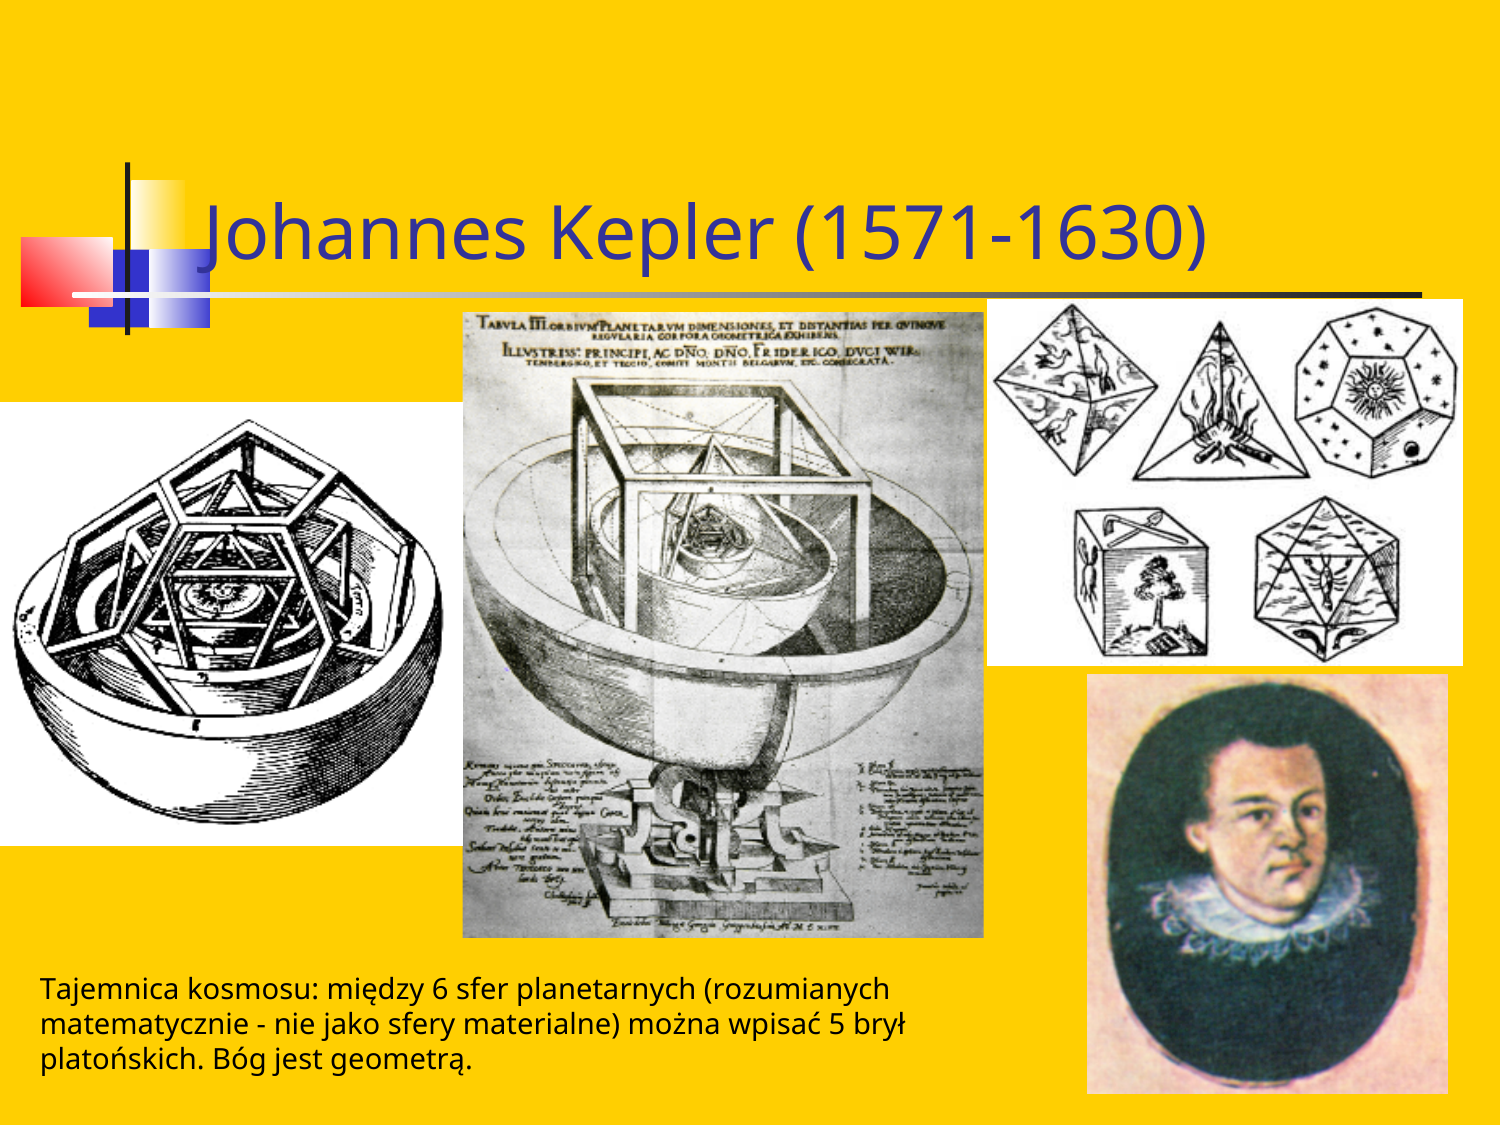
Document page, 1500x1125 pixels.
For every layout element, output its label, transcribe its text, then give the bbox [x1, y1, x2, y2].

title Johannes Kepler (1571-1630) [188, 101, 1468, 289]
picture [987, 299, 1463, 666]
picture [1087, 674, 1448, 1094]
text_box Tajemnica kosmosu: między 6 sfer planetarnych (rozumianych matematycznie - nie jako sfery materialne) można wpisać 5 brył platońskich. Bóg jest geometrą. [24, 962, 1076, 1083]
picture [0, 312, 984, 938]
